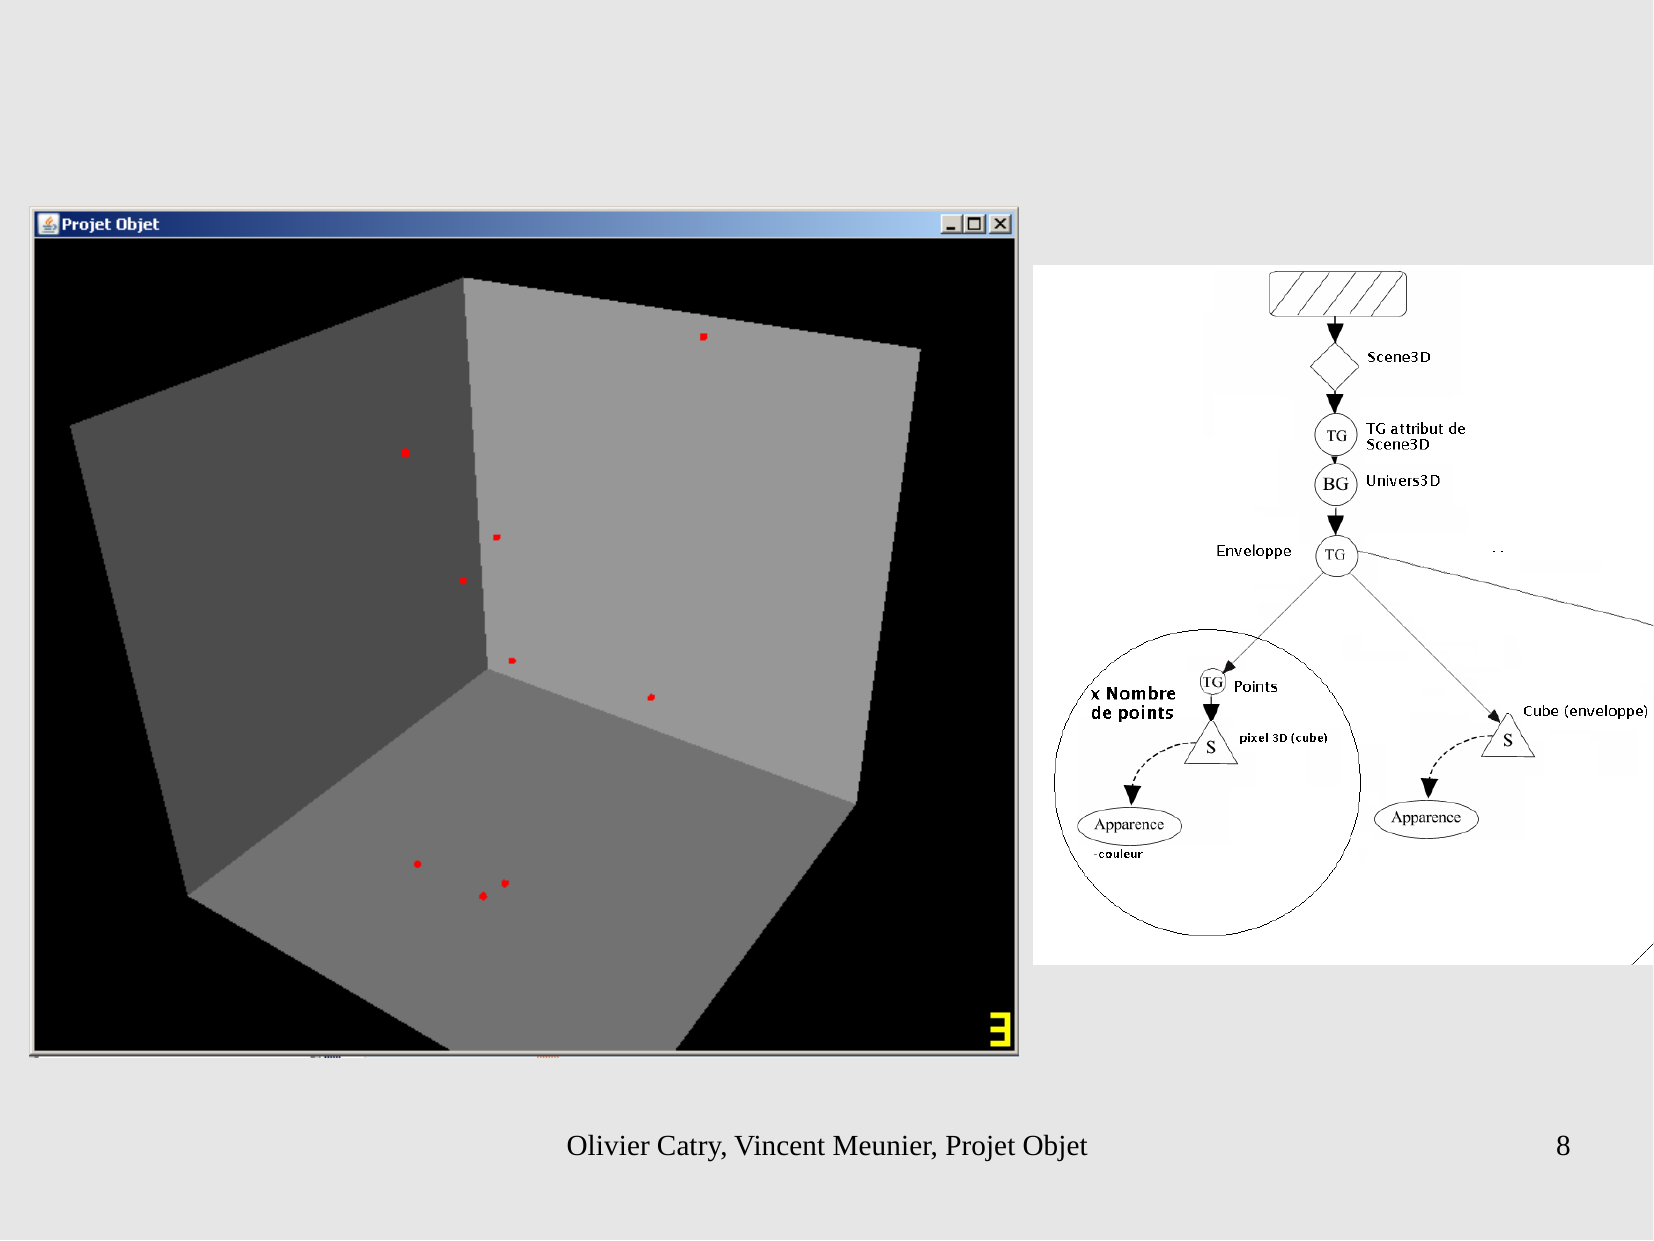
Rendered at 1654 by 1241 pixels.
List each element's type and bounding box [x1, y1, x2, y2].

picture [29, 206, 1019, 1058]
picture [1033, 265, 1654, 966]
